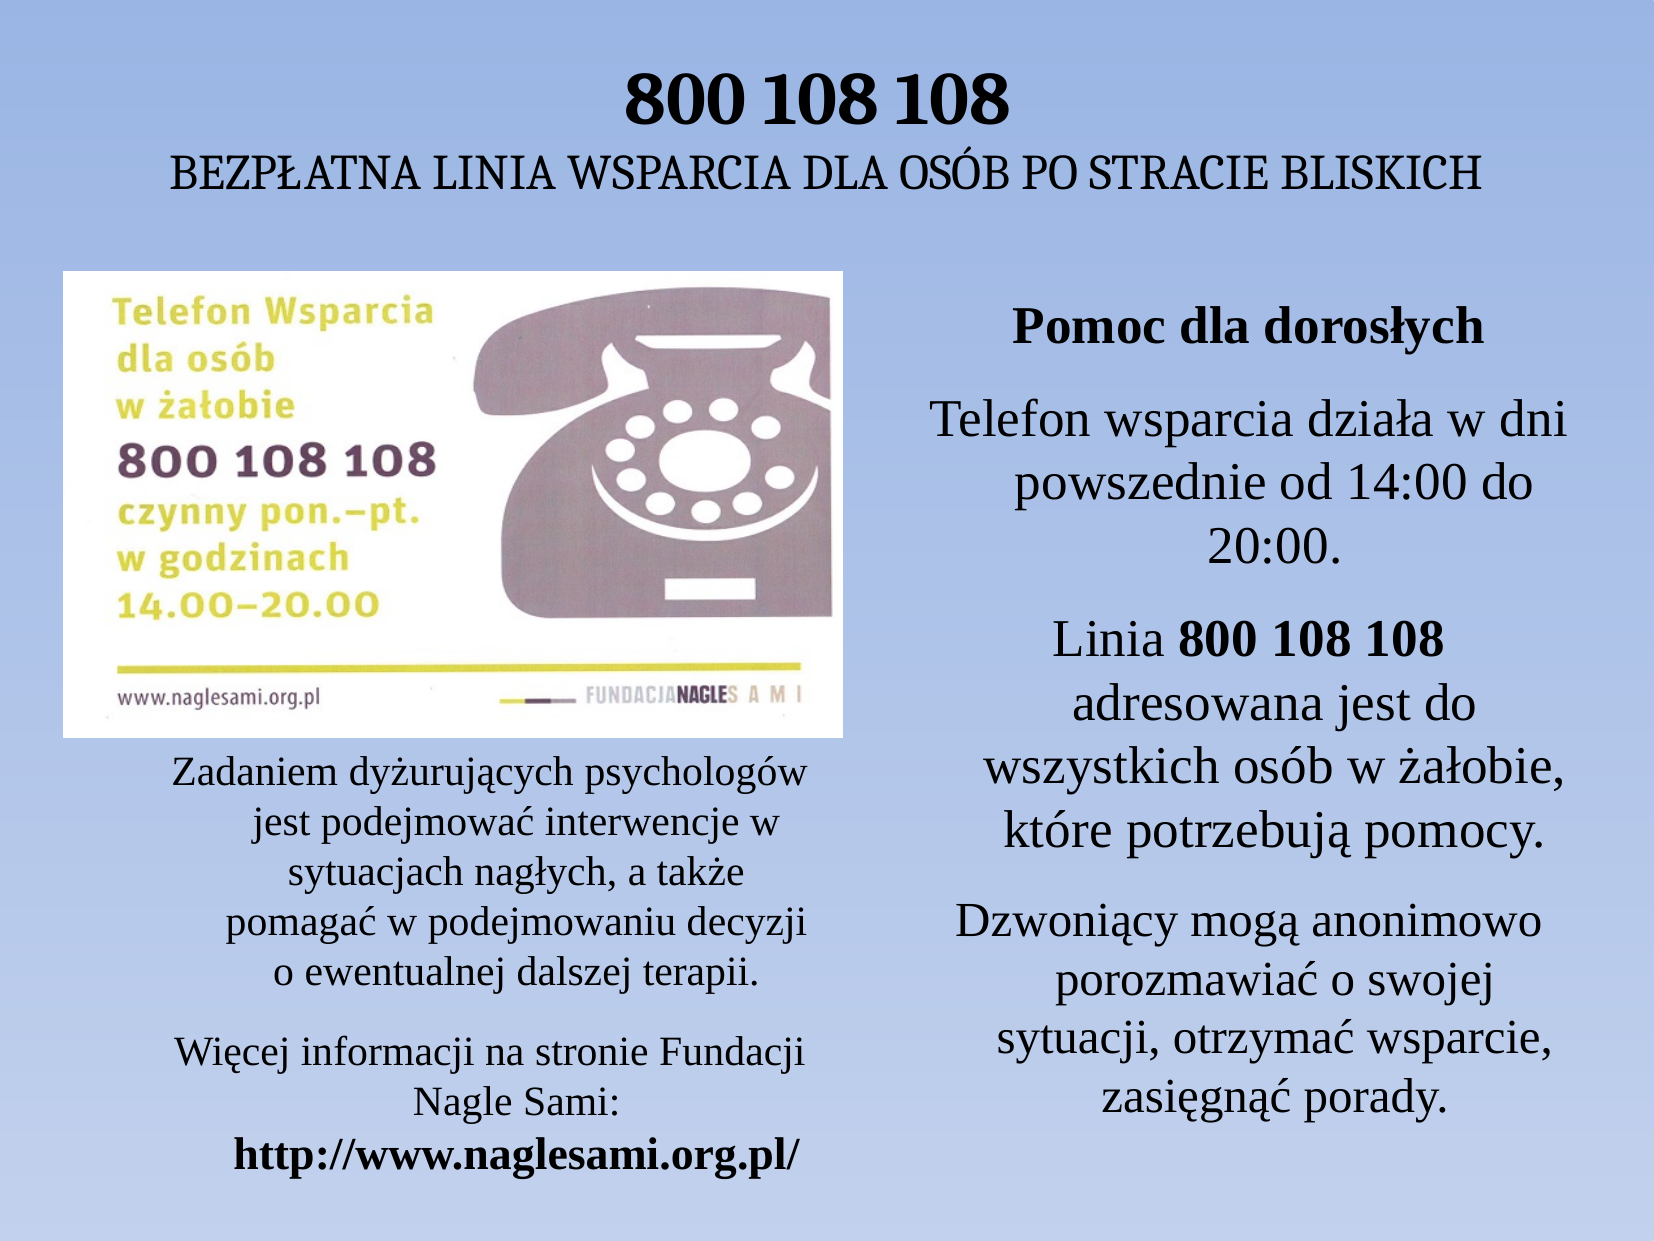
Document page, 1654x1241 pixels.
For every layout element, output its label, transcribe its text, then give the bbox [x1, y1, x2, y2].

list Pomoc dla dorosłych Telefon wsparcia działa w dni powszednie od 14:00 do 20:00. Linia 800 108 108 adresowana jest do wszystkich osób w żałobie, które potrzebują pomocy. Dzwoniący mogą anonimowo porozmawiać o swojej sytuacji, otrzymać wsparcie, zasięgnąć porady. [842, 290, 1569, 1142]
list Zadaniem dyżurujących psychologów jest podejmować interwencje w sytuacjach nagłych, a także pomagać w podejmowaniu decyzji o ewentualnej dalszej terapii. Więcej informacji na stronie Fundacji Nagle Sami: http://www.naglesami.org.pl/ [82, 743, 809, 1182]
title 800 108 108 BEZPŁATNA LINIA WSPARCIA DLA OSÓB PO STRACIE BLISKICH [82, 49, 1571, 257]
picture [63, 271, 843, 738]
